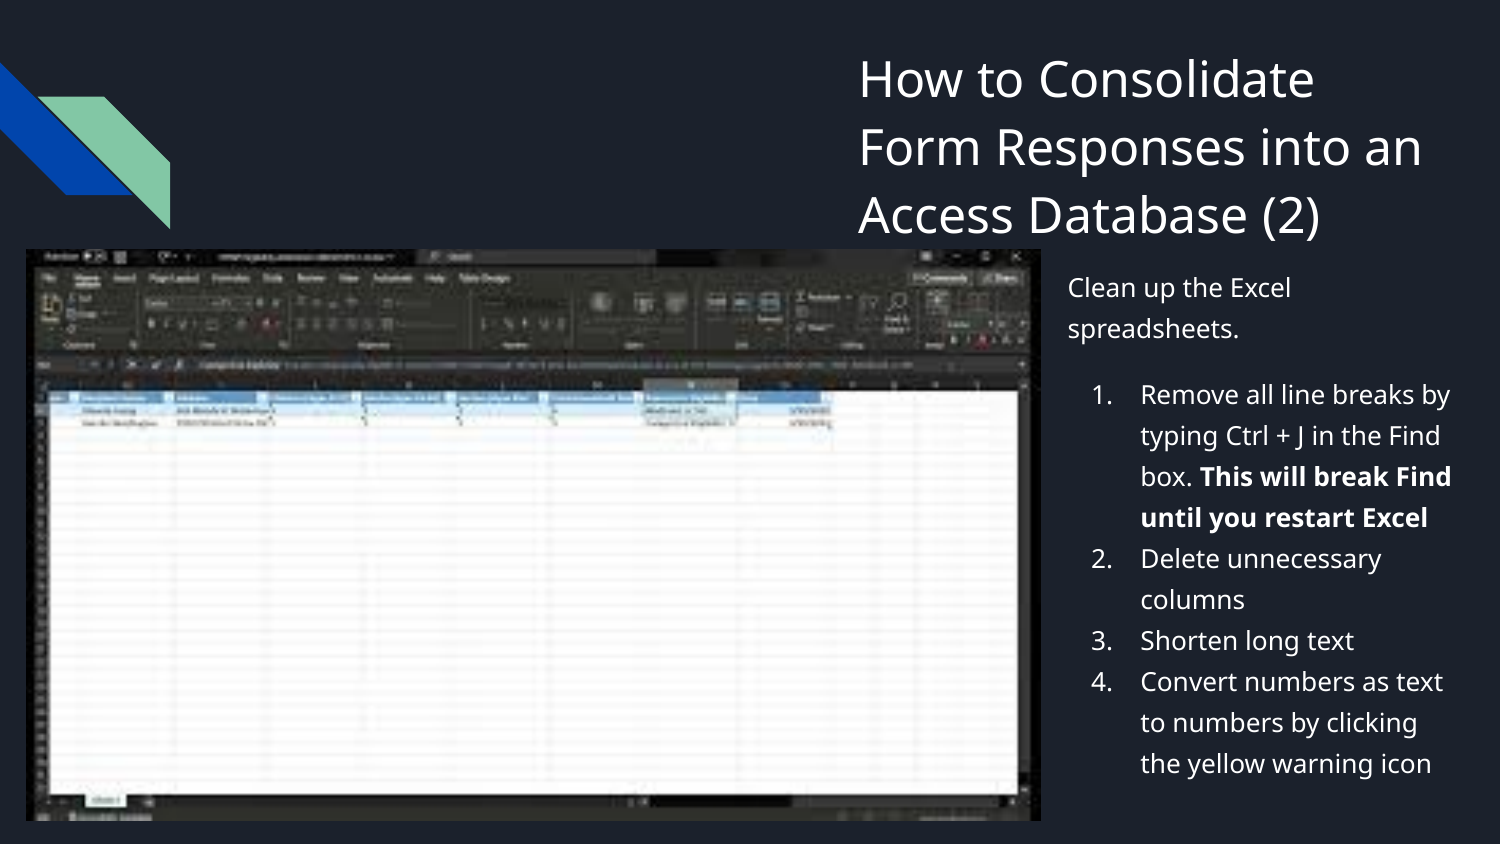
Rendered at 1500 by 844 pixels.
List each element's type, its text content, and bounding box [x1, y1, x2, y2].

picture [26, 249, 1041, 821]
title How to Consolidate Form Responses into an Access Database (2) [843, 28, 1467, 274]
list Clean up the Excel spreadsheets. Remove all line breaks by typing Ctrl + J in the Find box. This will break Find until you restart Excel Delete unnecessary columns Shorten long text Convert numbers as text to numbers by clicking the yellow warning icon [1052, 249, 1467, 807]
